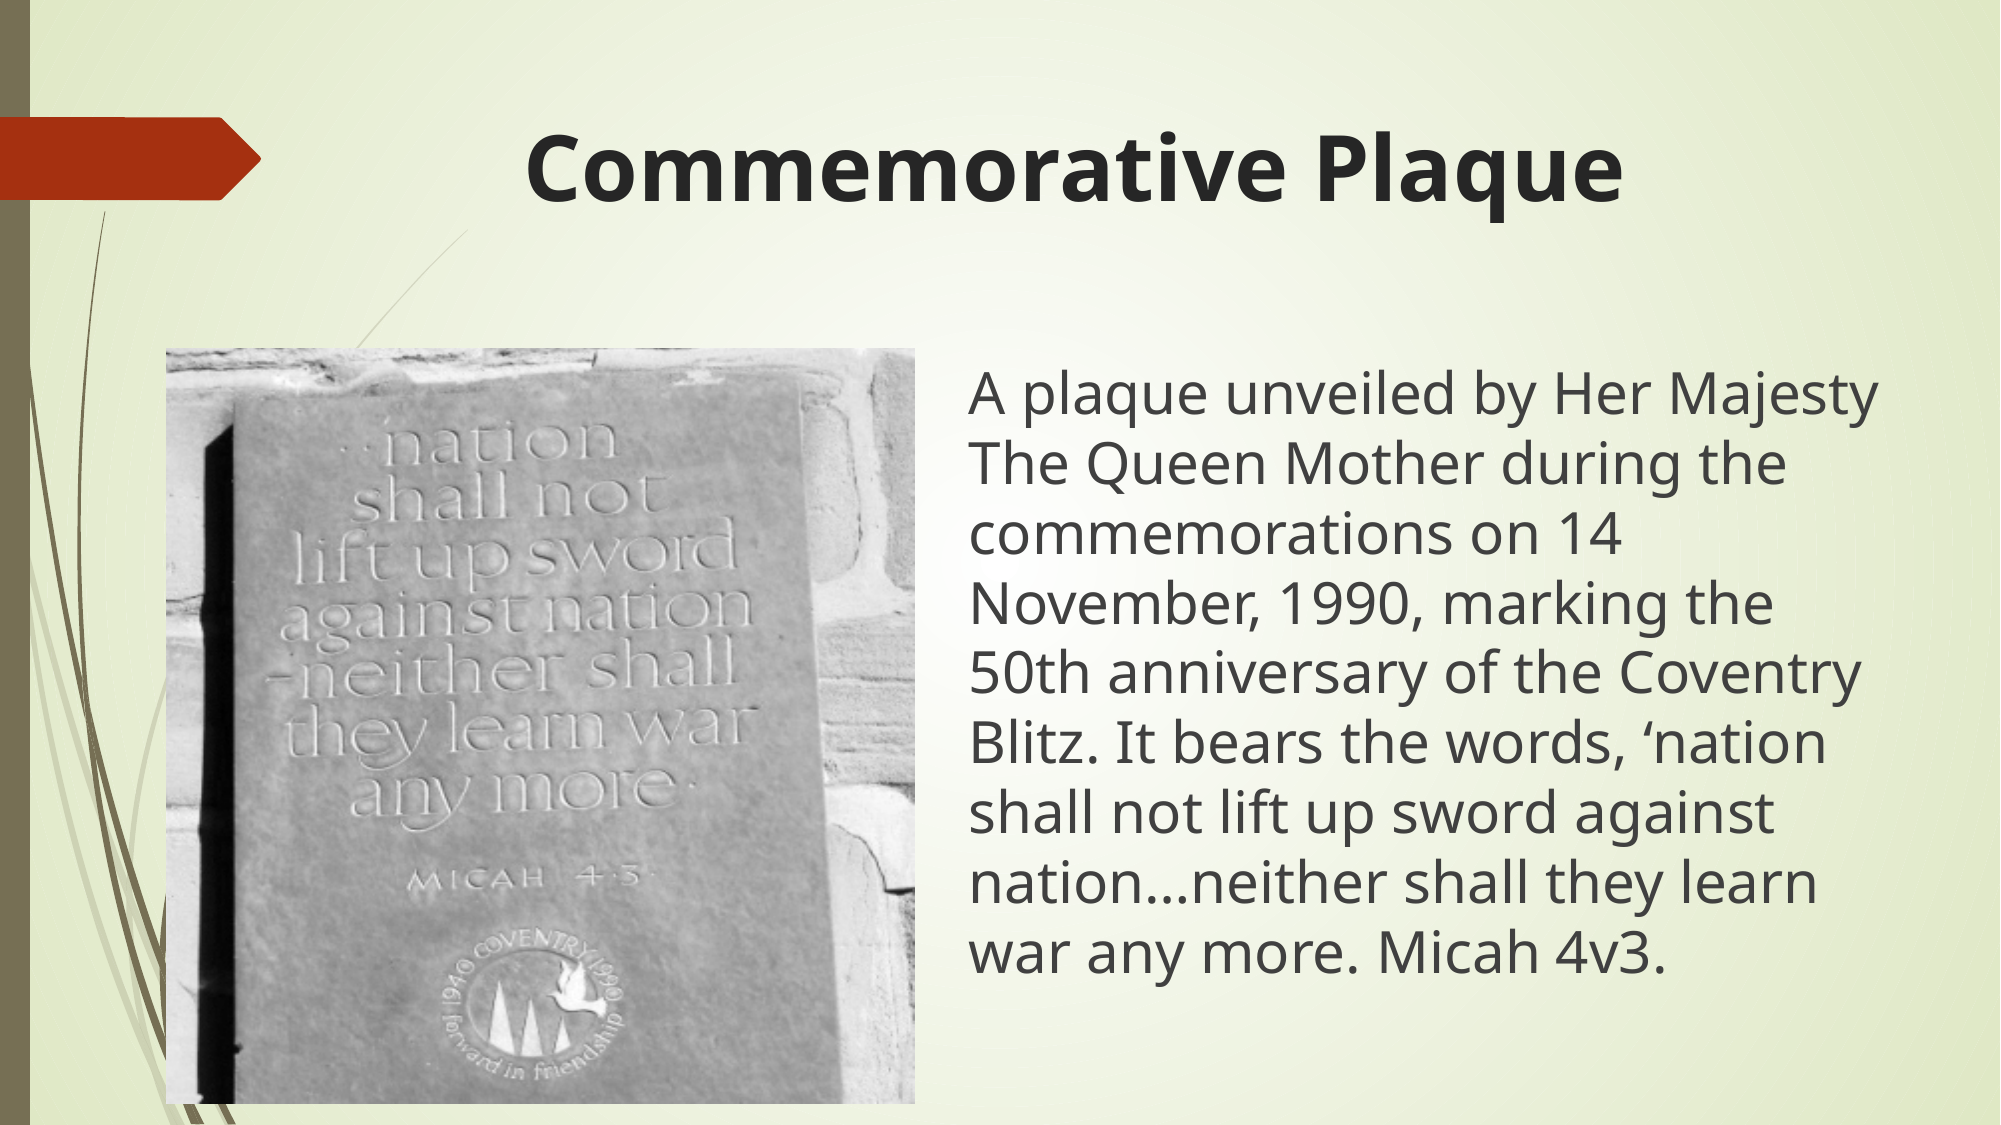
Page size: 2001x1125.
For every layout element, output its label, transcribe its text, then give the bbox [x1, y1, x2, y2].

title Commemorative Plaque [262, 102, 1888, 313]
picture [166, 348, 915, 1104]
list A plaque unveiled by Her Majesty The Queen Mother during the commemorations on 14 November, 1990, marking the 50th anniversary of the Coventry Blitz. It bears the words, ‘nation shall not lift up sword against nation…neither shall they learn war any more. Micah 4v3. [953, 348, 1908, 1104]
